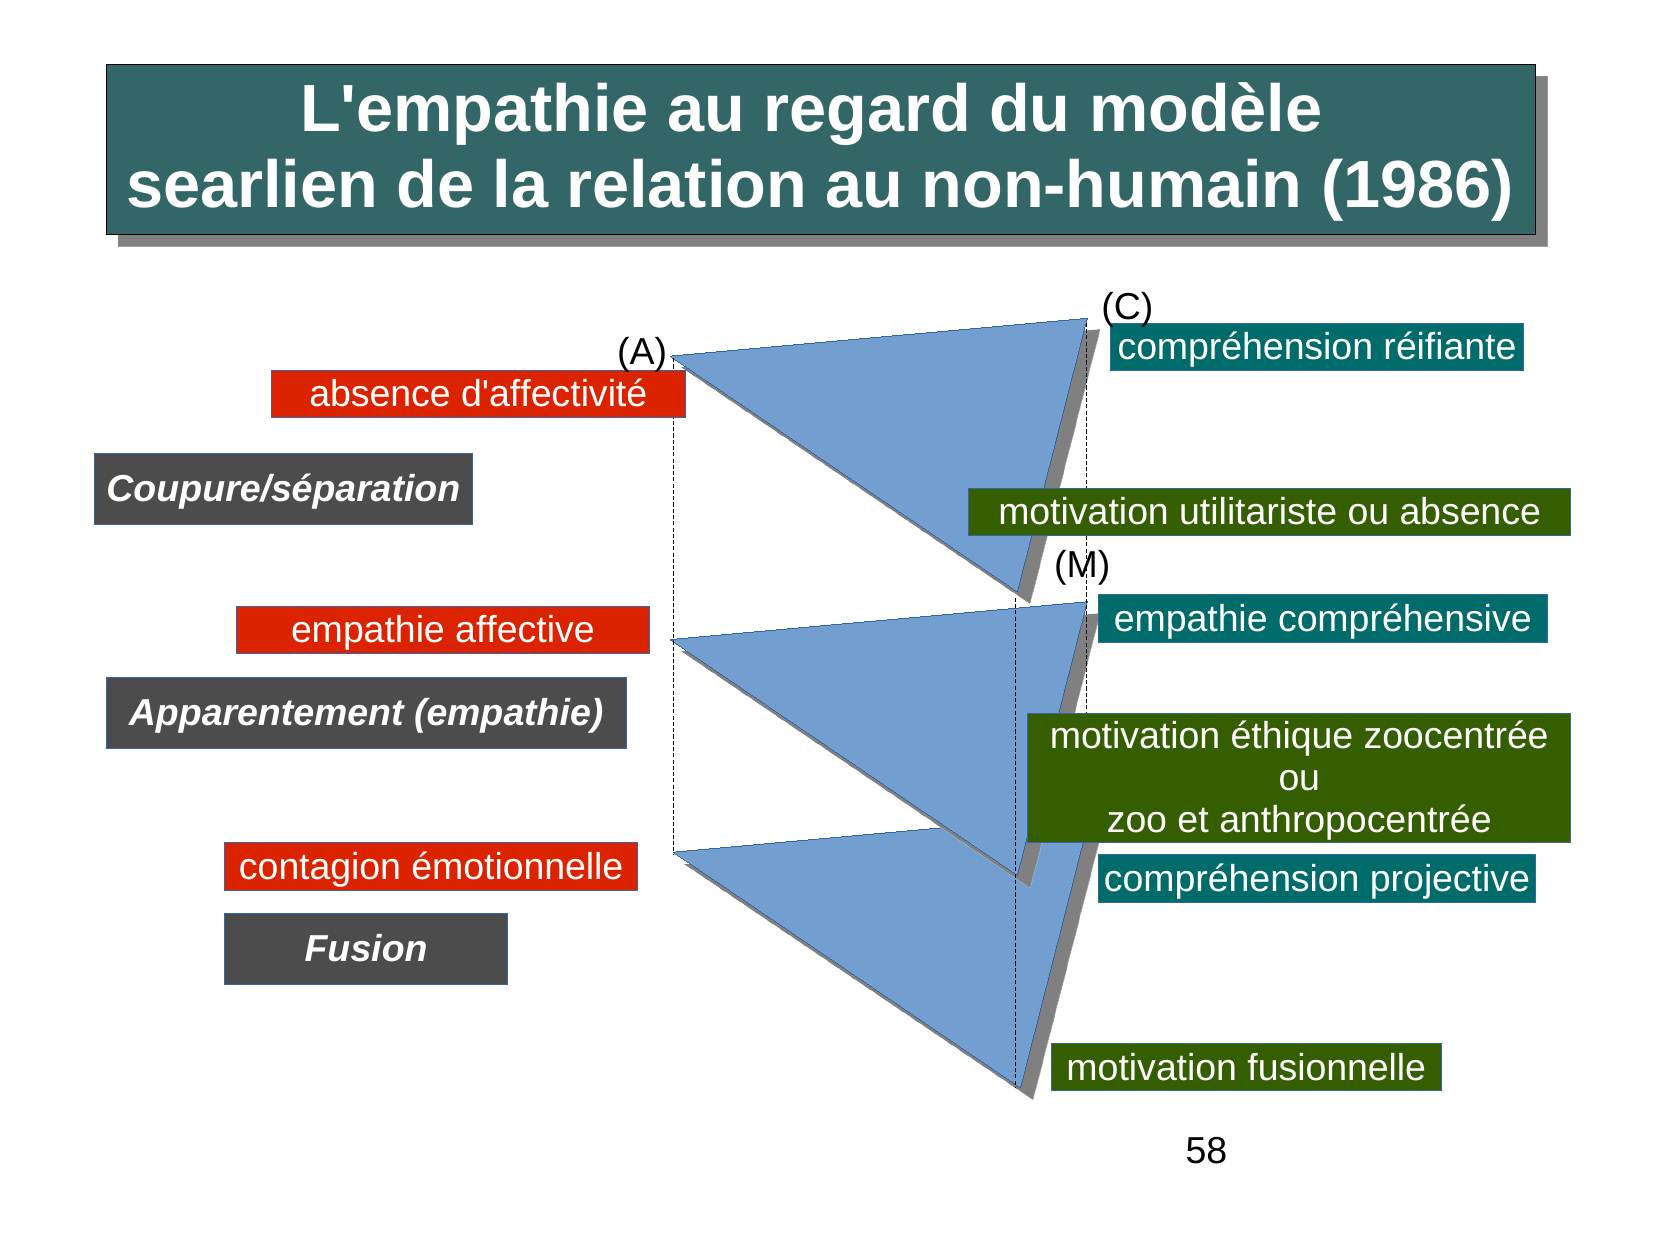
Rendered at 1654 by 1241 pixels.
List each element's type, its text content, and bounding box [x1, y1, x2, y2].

text_box L'empathie au regard du modèle searlien de la relation au non-humain (1986) [106, 64, 1536, 235]
text_box Apparentement (empathie) [106, 677, 627, 749]
text_box (C) [1086, 278, 1170, 339]
text_box Coupure/séparation [94, 453, 473, 525]
text_box motivation utilitariste ou absence [968, 488, 1571, 536]
text_box empathie affective [236, 606, 650, 654]
text_box (A) [602, 323, 686, 384]
text_box (M) [1039, 535, 1182, 605]
text_box empathie compréhensive [1098, 594, 1548, 643]
text_box [670, 605, 1086, 1088]
text_box Fusion [224, 913, 508, 985]
text_box absence d'affectivité [271, 370, 686, 418]
title Cliquez pour ajouter un titre [82, 53, 1571, 261]
text_box motivation éthique zoocentrée ou zoo et anthropocentrée [1027, 713, 1571, 843]
text_box compréhension réifiante [1110, 323, 1524, 371]
text_box [686, 318, 1086, 592]
text_box motivation fusionnelle [1051, 1043, 1442, 1091]
text_box compréhension projective [1098, 854, 1536, 903]
text_box contagion émotionnelle [224, 842, 638, 891]
